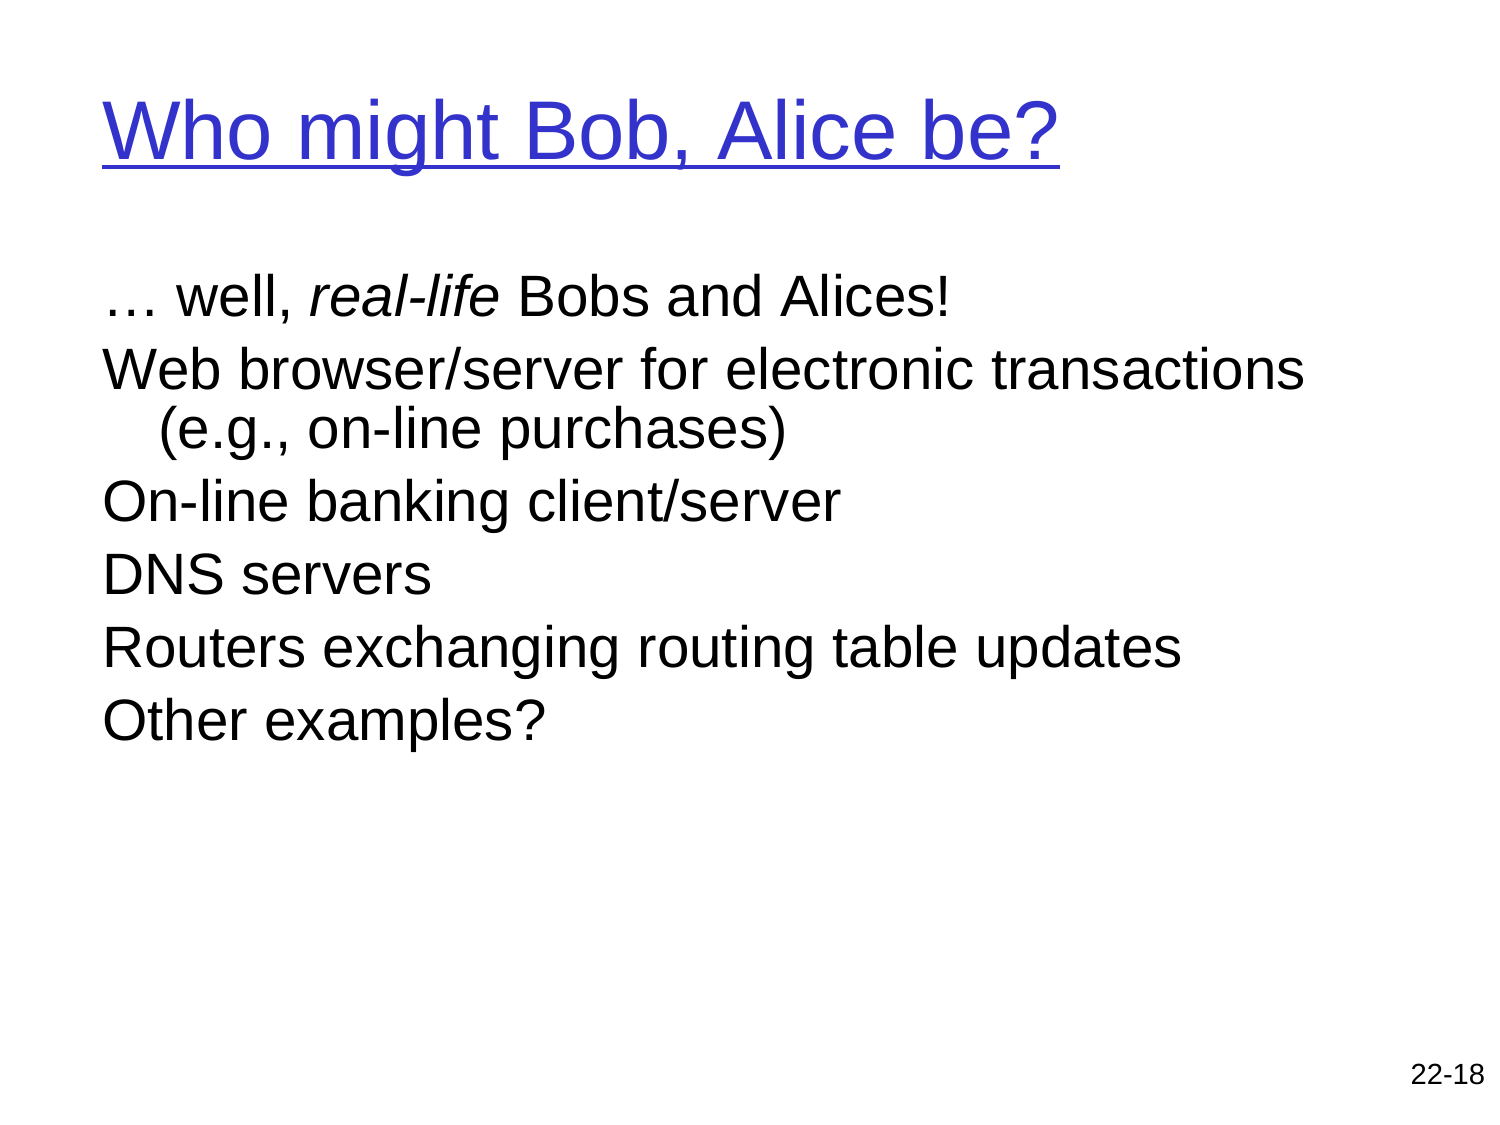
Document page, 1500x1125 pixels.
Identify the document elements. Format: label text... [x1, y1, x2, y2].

title Who might Bob, Alice be? [87, 37, 1363, 225]
list … well, real-life Bobs and Alices! Web browser/server for electronic transactions (e.g., on-line purchases) On-line banking client/server DNS servers Routers exchanging routing table updates Other examples? [87, 262, 1363, 795]
